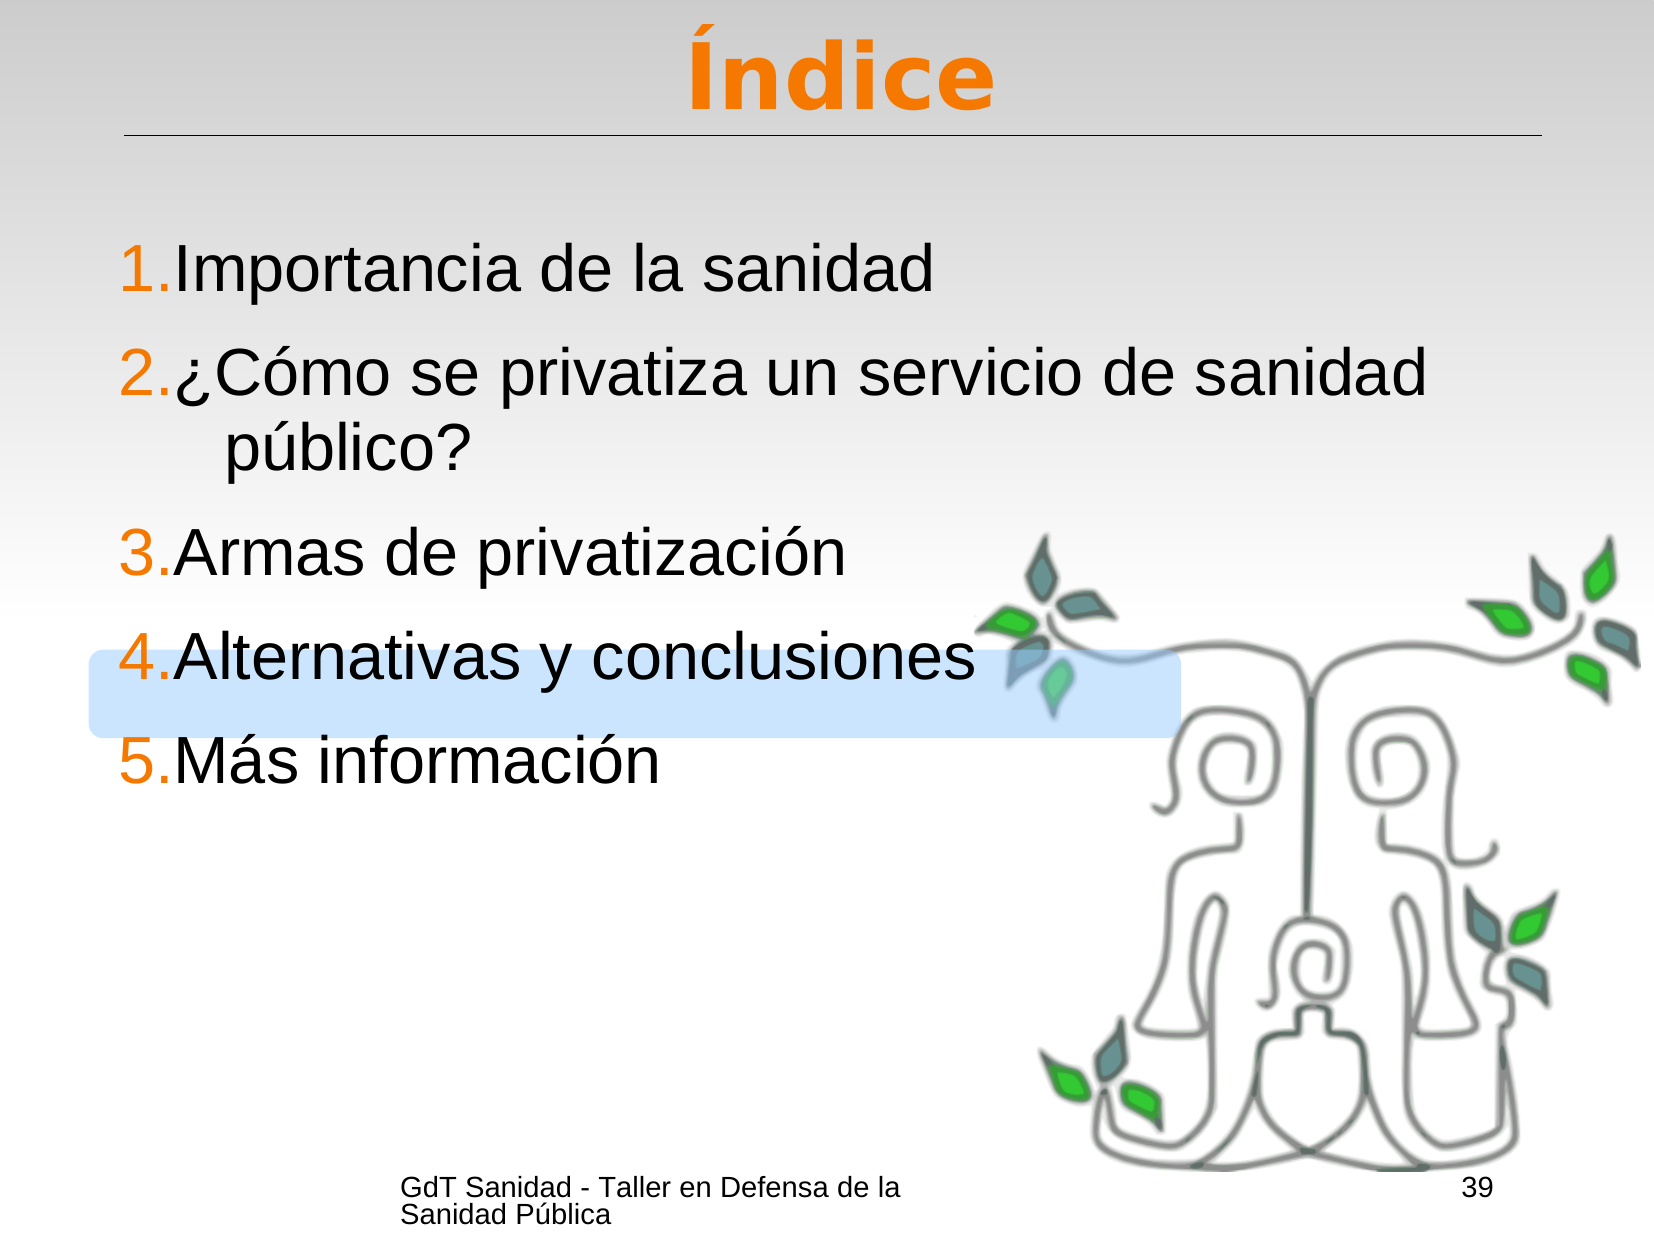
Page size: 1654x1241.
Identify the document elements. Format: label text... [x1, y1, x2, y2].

picture [974, 531, 1641, 1172]
list Importancia de la sanidad ¿Cómo se privatiza un servicio de sanidad público? Armas de privatización Alternativas y conclusiones Más información [82, 231, 1571, 1050]
title Índice [59, 8, 1625, 148]
